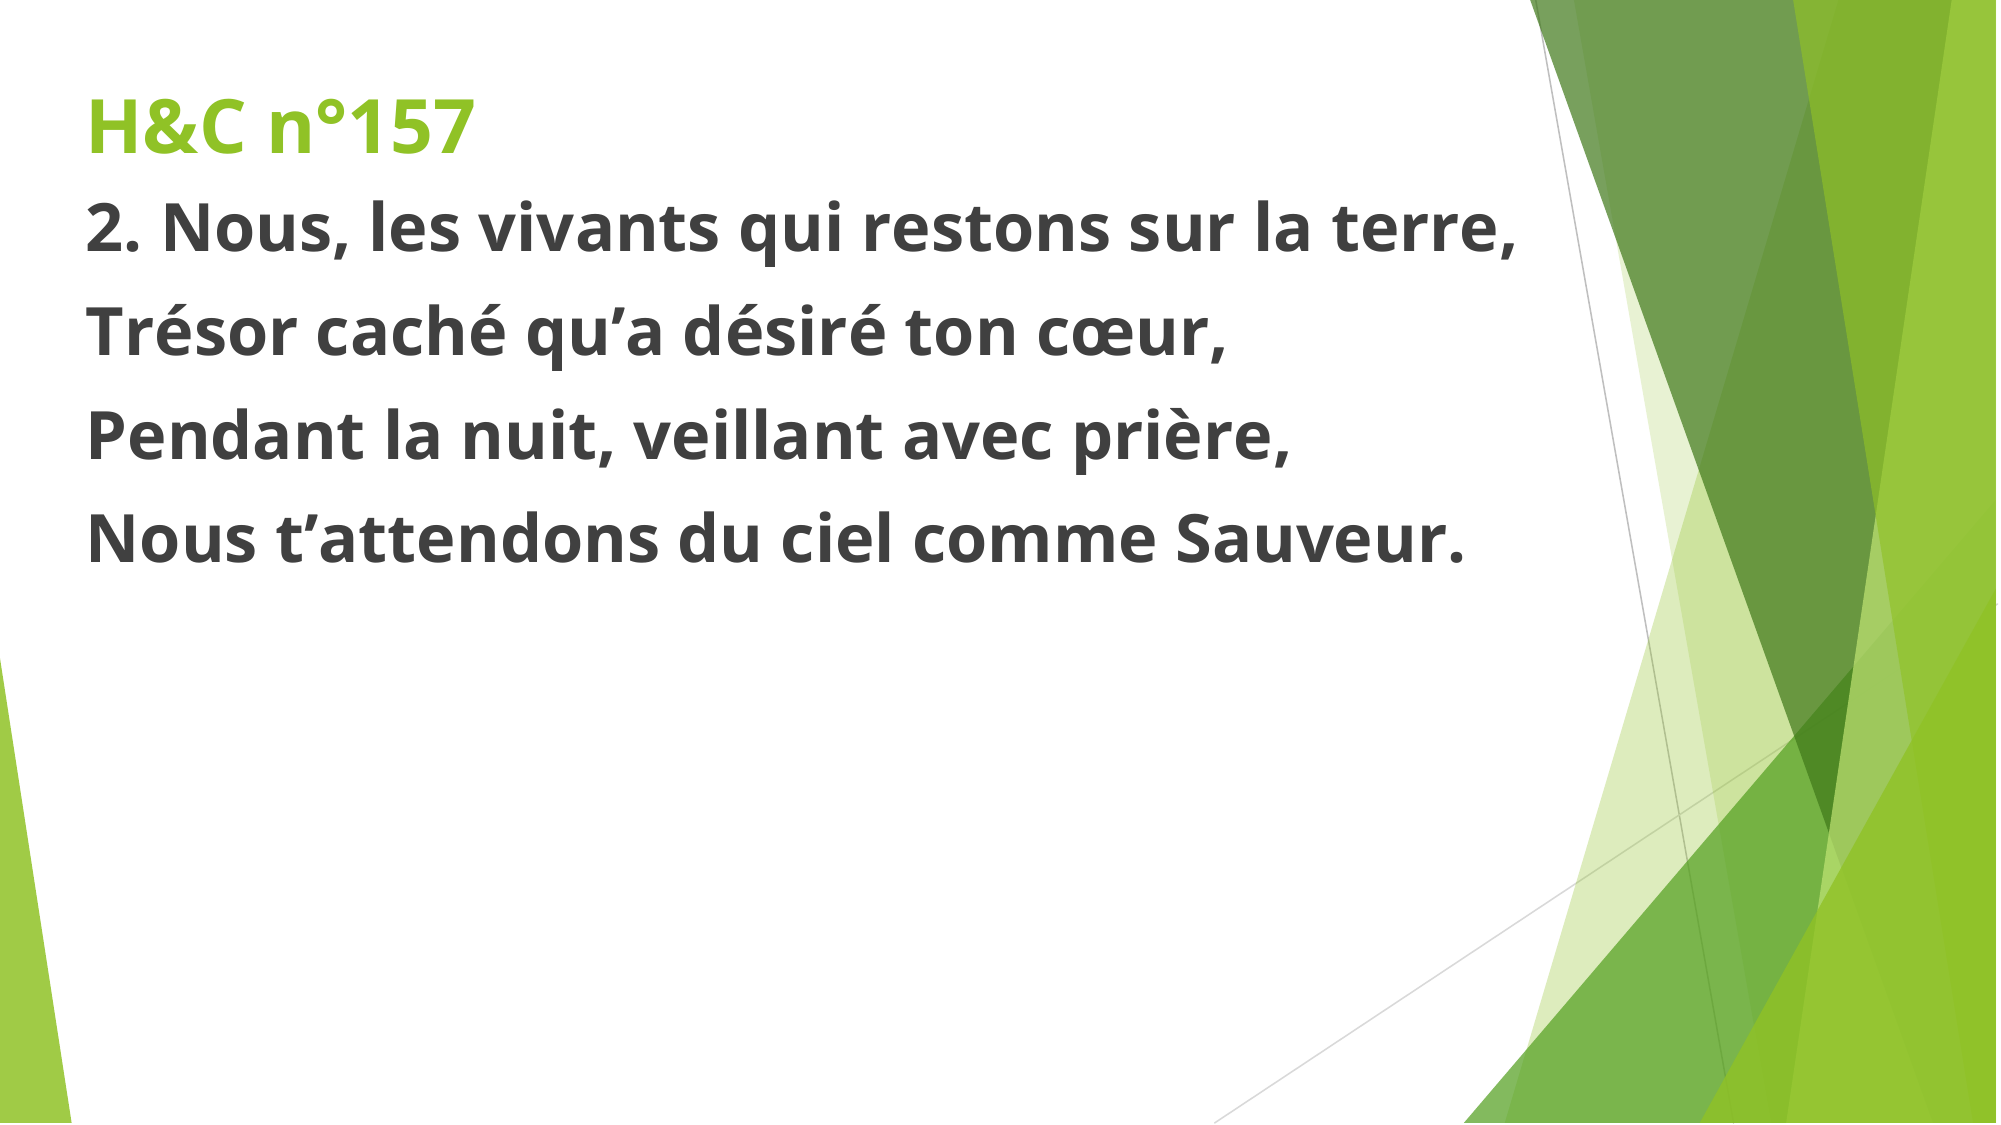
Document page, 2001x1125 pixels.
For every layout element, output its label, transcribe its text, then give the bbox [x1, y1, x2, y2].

text_box H&C n°157 [70, 70, 863, 165]
text_box 2. Nous, les vivants qui restons sur la terre, Trésor caché qu’a désiré ton cœur, Pendant la nuit, veillant avec prière, Nous t’attendons du ciel comme Sauveur. [70, 165, 2001, 1075]
